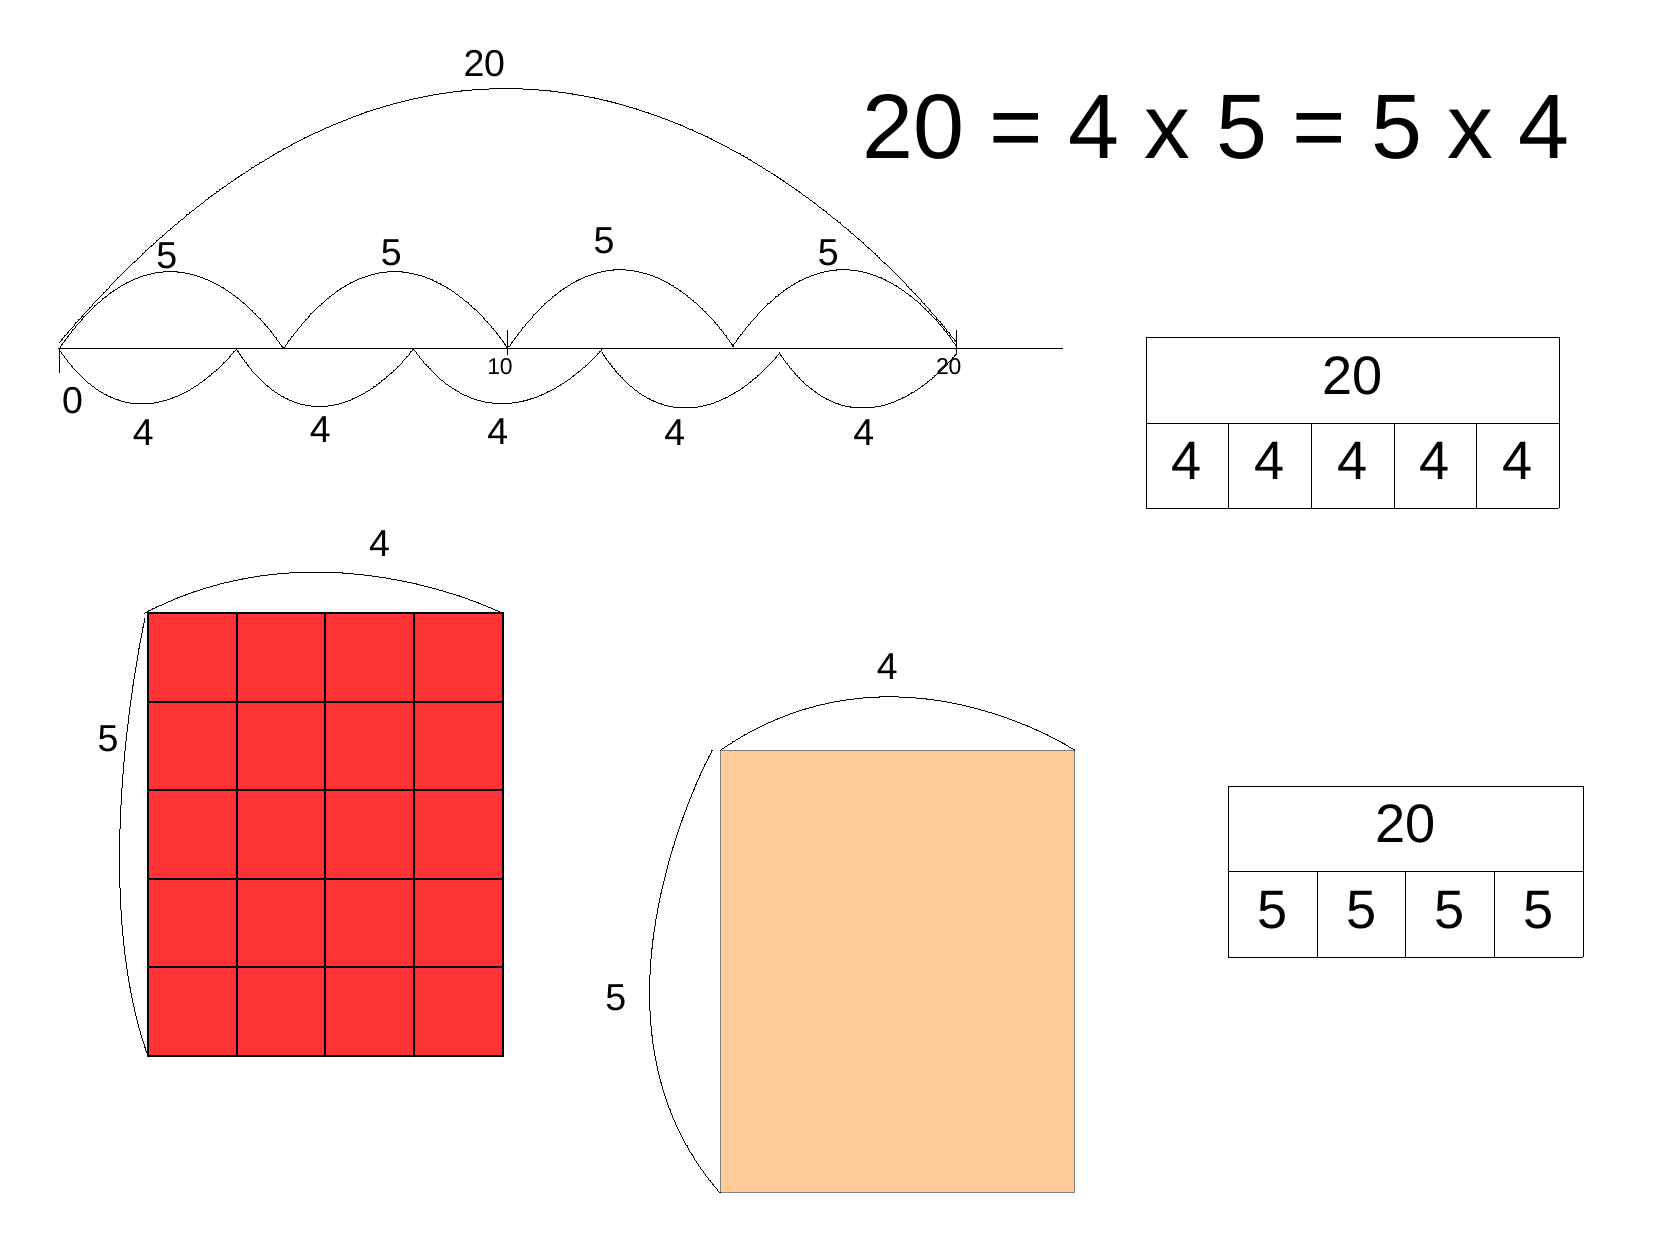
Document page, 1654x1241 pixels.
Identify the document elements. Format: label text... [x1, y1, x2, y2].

table_header [415, 614, 502, 701]
table_cell 4 [1229, 424, 1311, 508]
table_cell [238, 703, 324, 789]
table_cell [149, 791, 236, 878]
text_box 20 [921, 346, 1004, 387]
text_box 4 [295, 401, 367, 459]
text_box 4 [118, 403, 189, 461]
table_cell [149, 880, 236, 966]
table_cell [415, 703, 502, 789]
table_header [149, 614, 236, 701]
table_cell [238, 880, 324, 966]
table_cell [415, 791, 502, 878]
title 20 = 4 x 5 = 5 x 4 [744, 23, 1654, 231]
table_cell 5 [1229, 872, 1317, 957]
text_box 4 [472, 403, 544, 461]
text_box 4 [354, 515, 396, 573]
table_cell 4 [1312, 424, 1394, 508]
text_box 5 [578, 212, 650, 272]
table_cell 5 [1495, 872, 1583, 957]
table_cell [149, 703, 236, 789]
text_box 5 [590, 968, 674, 1134]
text_box 20 [448, 35, 556, 93]
table_cell [149, 968, 236, 1055]
table_cell 5 [1406, 872, 1494, 957]
table_cell [326, 791, 413, 878]
text_box 4 [649, 403, 721, 461]
table_cell 4 [1147, 424, 1228, 508]
table_cell [238, 968, 324, 1055]
text_box 4 [838, 403, 910, 461]
table_header [326, 614, 413, 701]
table_cell [326, 968, 413, 1055]
table_cell 4 [1477, 424, 1559, 508]
table_cell [326, 880, 413, 966]
text_box [720, 750, 1075, 1193]
text_box 5 [803, 231, 875, 284]
text_box 5 [141, 226, 213, 284]
text_box 0 [47, 372, 154, 429]
table_cell [238, 791, 324, 878]
table_cell 4 [1395, 424, 1476, 508]
text_box 5 [366, 224, 438, 284]
table_cell [326, 703, 413, 789]
table_header 20 [1229, 787, 1583, 871]
table_cell [415, 968, 502, 1055]
text_box 4 [862, 637, 966, 695]
table_header [238, 614, 324, 701]
table_header 20 [1147, 338, 1559, 423]
text_box 10 [472, 346, 556, 387]
text_box 5 [82, 710, 145, 768]
table_cell [415, 880, 502, 966]
table_cell 5 [1318, 872, 1405, 957]
